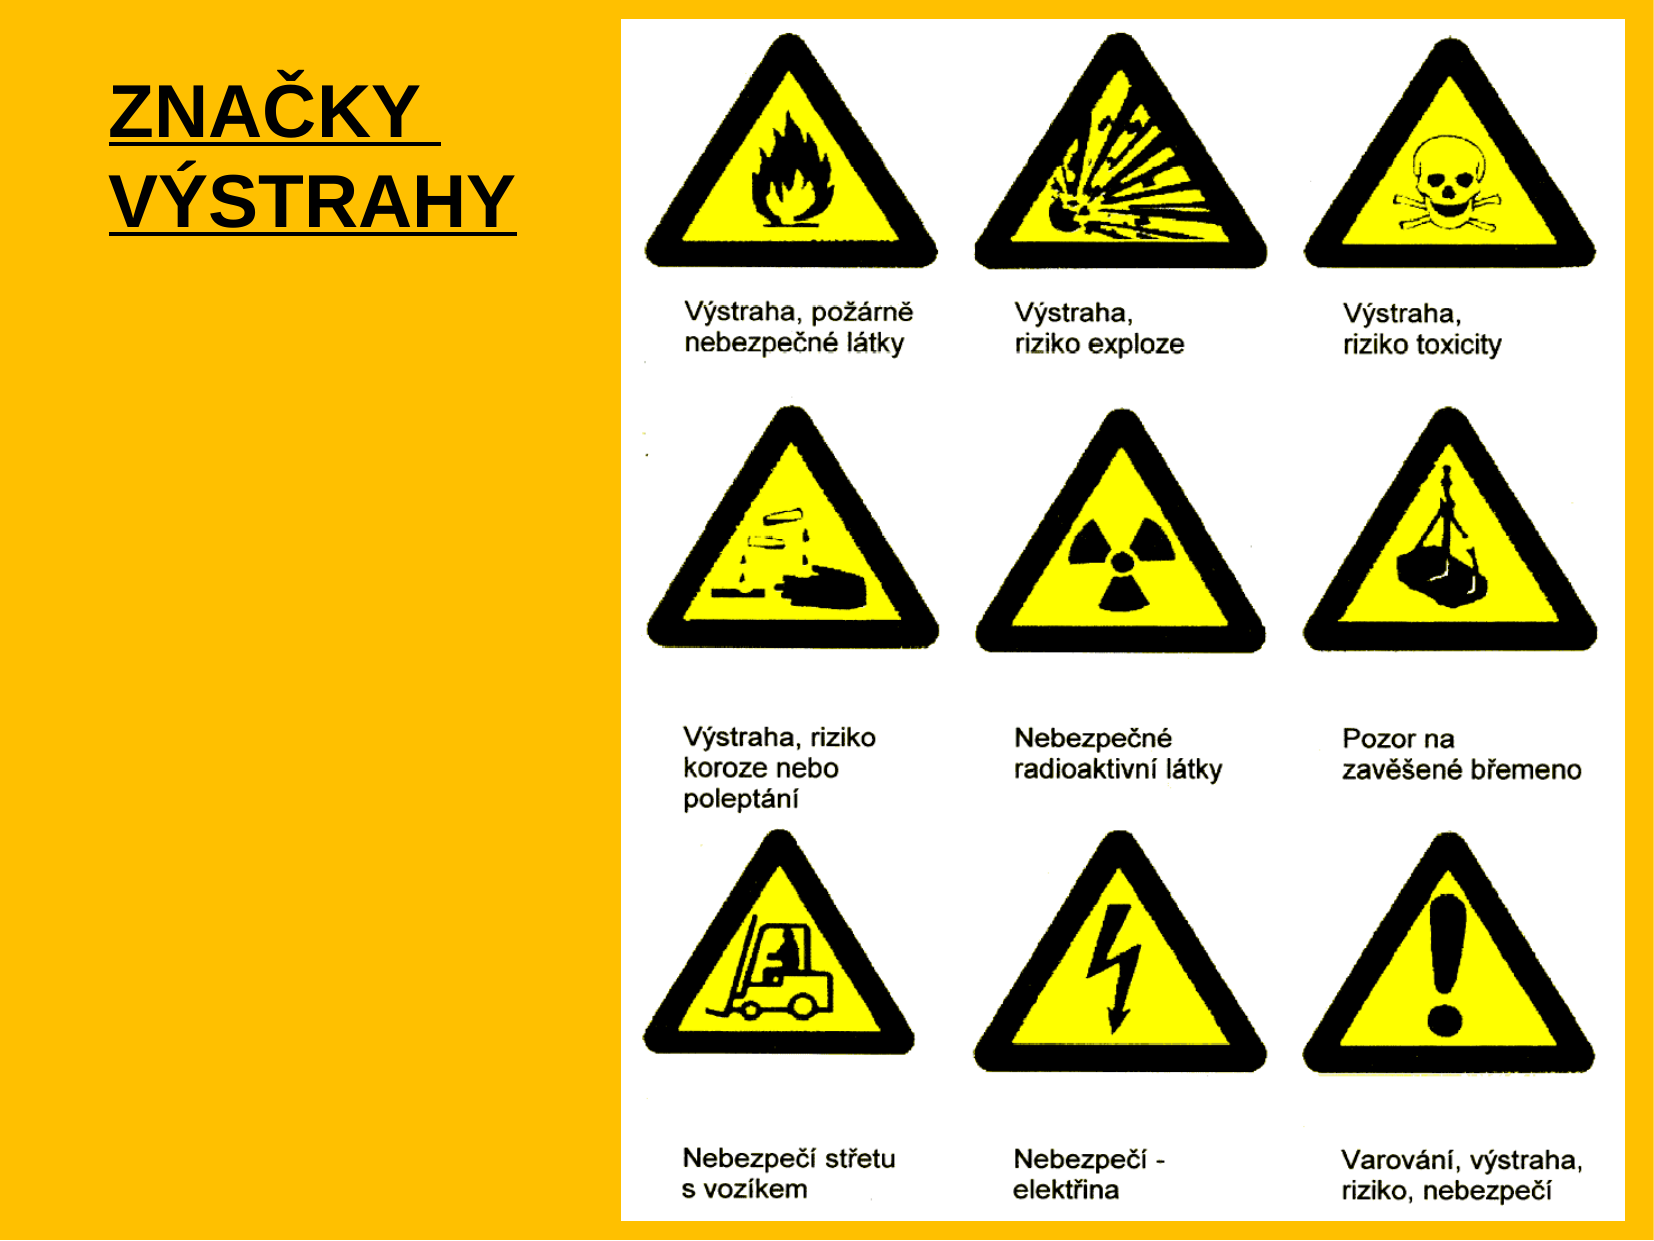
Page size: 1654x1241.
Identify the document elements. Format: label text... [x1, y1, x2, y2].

title ZNAČKY VÝSTRAHY [0, 49, 621, 257]
picture [621, 19, 1625, 1221]
